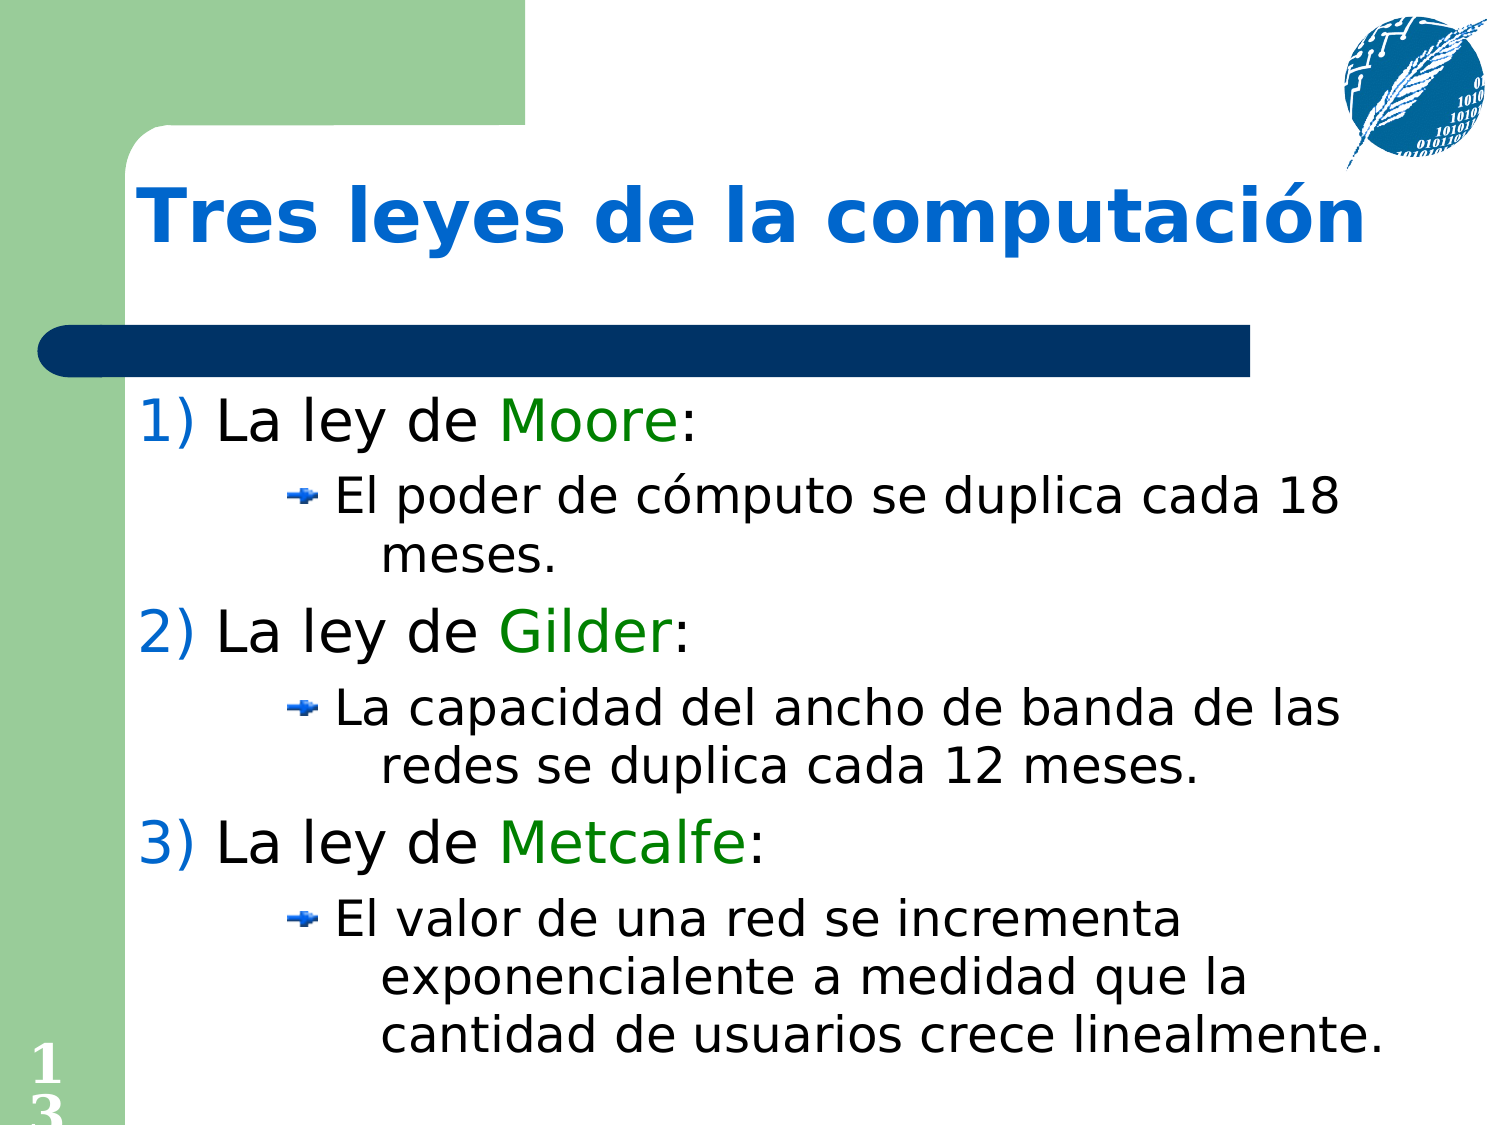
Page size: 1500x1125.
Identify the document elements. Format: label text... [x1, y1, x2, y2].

list La ley de Moore: El poder de cómputo se duplica cada 18 meses. La ley de Gilder: La capacidad del ancho de banda de las redes se duplica cada 12 meses. La ley de Metcalfe: El valor de una red se incrementa exponencialente a medidad que la cantidad de usuarios crece linealmente. [137, 387, 1400, 1070]
picture [1416, 140, 1425, 149]
picture [1433, 139, 1440, 147]
picture [1341, 15, 1487, 172]
picture [1436, 127, 1450, 136]
title Tres leyes de la computación [136, 136, 1413, 301]
picture [1427, 138, 1431, 148]
